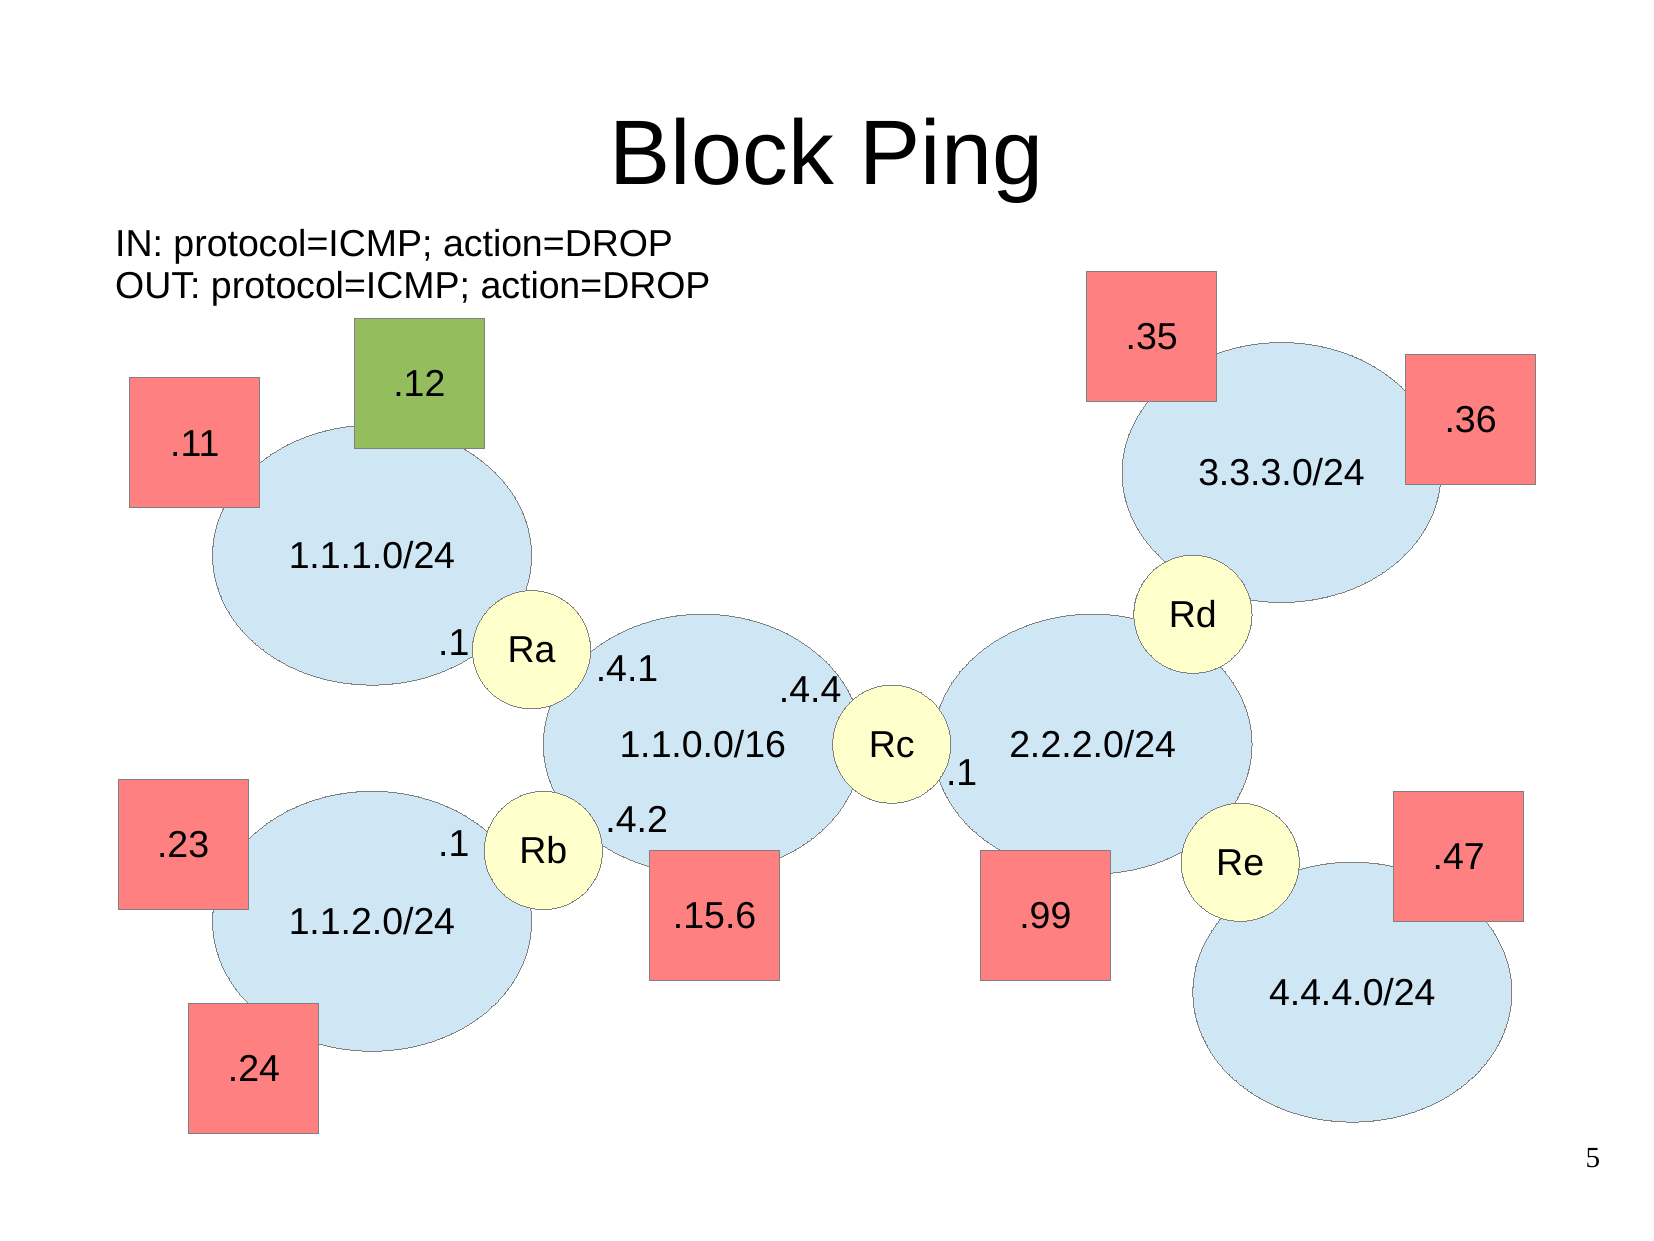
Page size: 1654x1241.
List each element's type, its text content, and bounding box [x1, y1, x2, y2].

text_box .47 [1393, 791, 1524, 922]
text_box .12 [354, 318, 485, 449]
text_box IN: protocol=ICMP; action=DROP OUT: protocol=ICMP; action=DROP [100, 215, 726, 314]
text_box 4.4.4.0/24 [1192, 862, 1512, 1123]
text_box .4.4 [764, 661, 857, 719]
text_box .4.1 [581, 640, 674, 697]
text_box .99 [980, 850, 1111, 981]
text_box .36 [1405, 354, 1536, 485]
text_box 1.1.0.0/16 [543, 614, 853, 867]
text_box .23 [118, 779, 249, 910]
text_box .1 [931, 744, 993, 801]
text_box Rd [1133, 555, 1253, 674]
title Block Ping [82, 49, 1571, 257]
text_box Rc [832, 685, 951, 804]
text_box .1 [423, 814, 485, 872]
text_box 3.3.3.0/24 [1122, 342, 1441, 603]
text_box Rb [485, 791, 603, 910]
text_box .11 [129, 377, 260, 508]
text_box Re [1181, 803, 1300, 922]
text_box 1.1.1.0/24 [212, 426, 532, 686]
text_box .24 [188, 1003, 319, 1134]
text_box .35 [1086, 271, 1217, 402]
text_box Ra [476, 590, 590, 709]
text_box 1.1.2.0/24 [212, 791, 532, 1052]
text_box .15.6 [649, 850, 780, 981]
text_box 2.2.2.0/24 [939, 614, 1253, 874]
text_box .4.2 [590, 791, 683, 849]
text_box .1 [423, 614, 485, 671]
